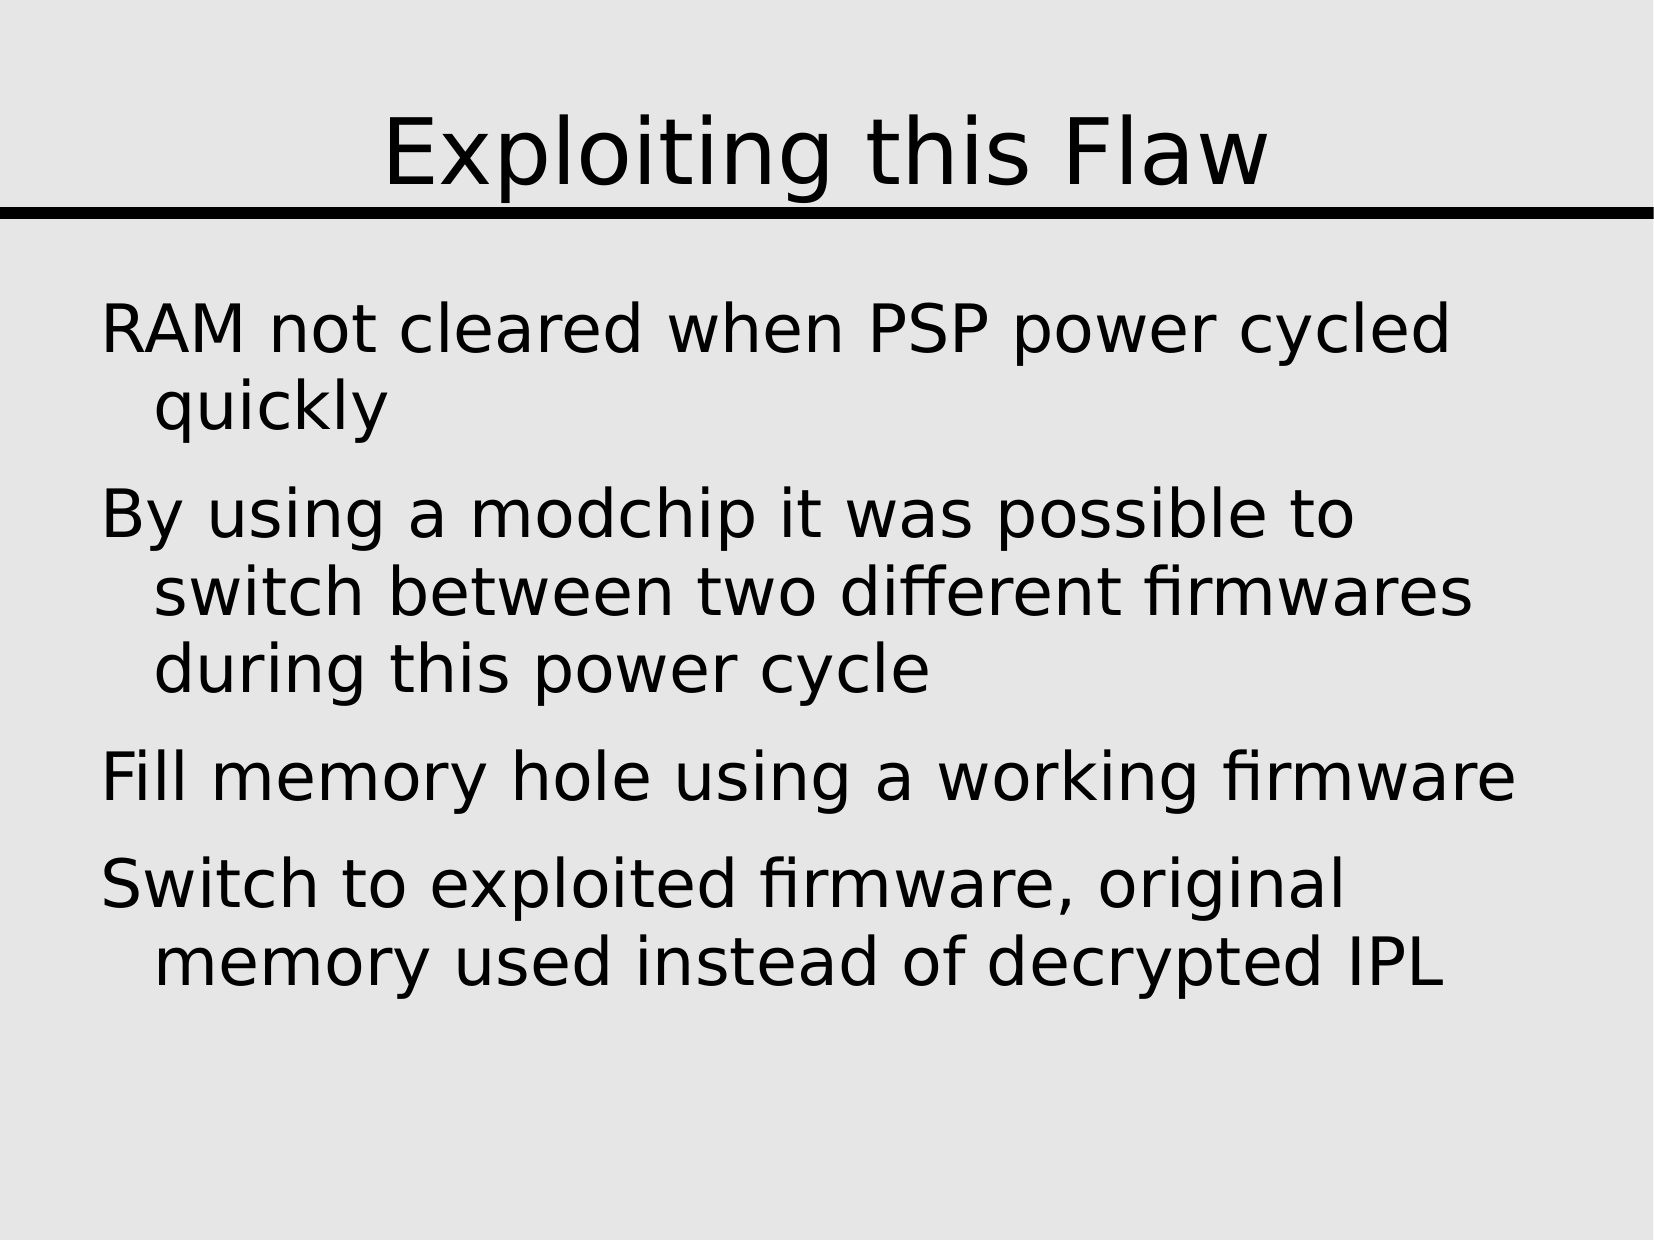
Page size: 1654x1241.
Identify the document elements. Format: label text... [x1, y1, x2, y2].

list RAM not cleared when PSP power cycled quickly By using a modchip it was possible to switch between two different firmwares during this power cycle Fill memory hole using a working firmware Switch to exploited firmware, original memory used instead of decrypted IPL [82, 290, 1571, 1094]
title Exploiting this Flaw [82, 56, 1571, 250]
